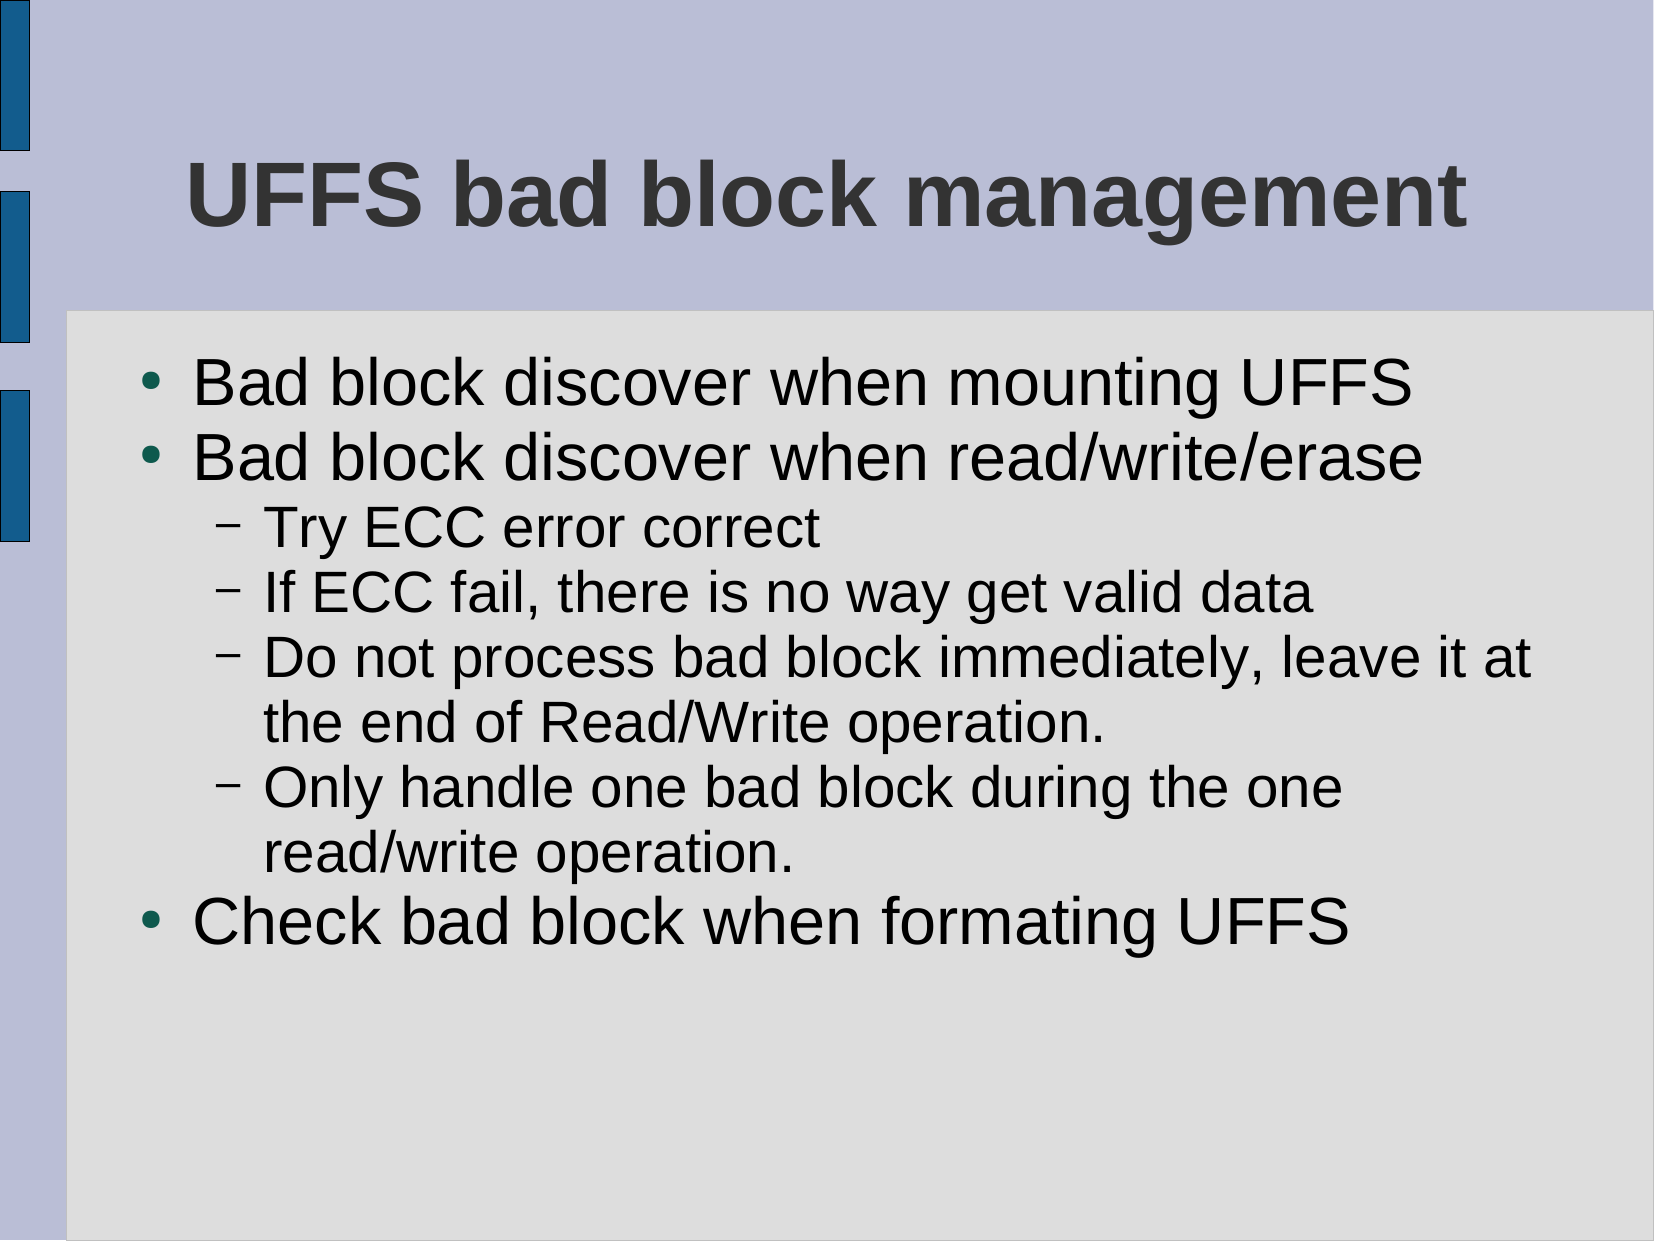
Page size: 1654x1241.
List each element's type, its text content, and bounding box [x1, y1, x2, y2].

list Bad block discover when mounting UFFS Bad block discover when read/write/erase Try ECC error correct If ECC fail, there is no way get valid data Do not process bad block immediately, leave it at the end of Read/Write operation. Only handle one bad block during the one read/write operation. Check bad block when formating UFFS [121, 344, 1534, 1004]
title UFFS bad block management [121, 91, 1534, 299]
